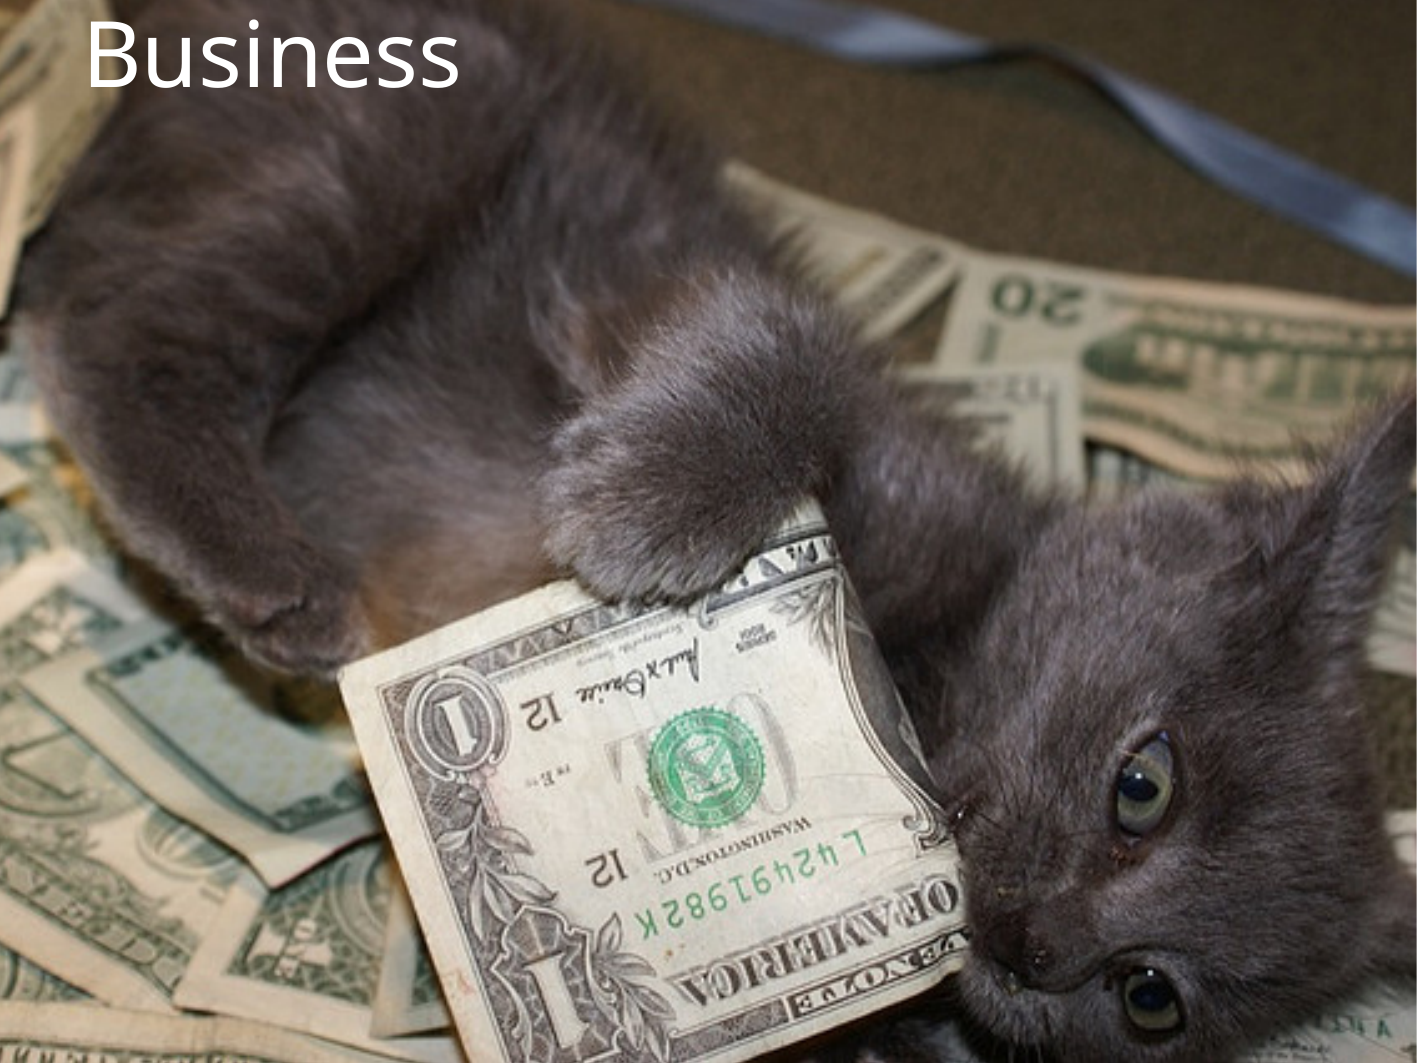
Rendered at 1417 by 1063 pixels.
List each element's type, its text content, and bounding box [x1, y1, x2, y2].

picture [0, 0, 1417, 1063]
text_box Business [0, 0, 546, 117]
